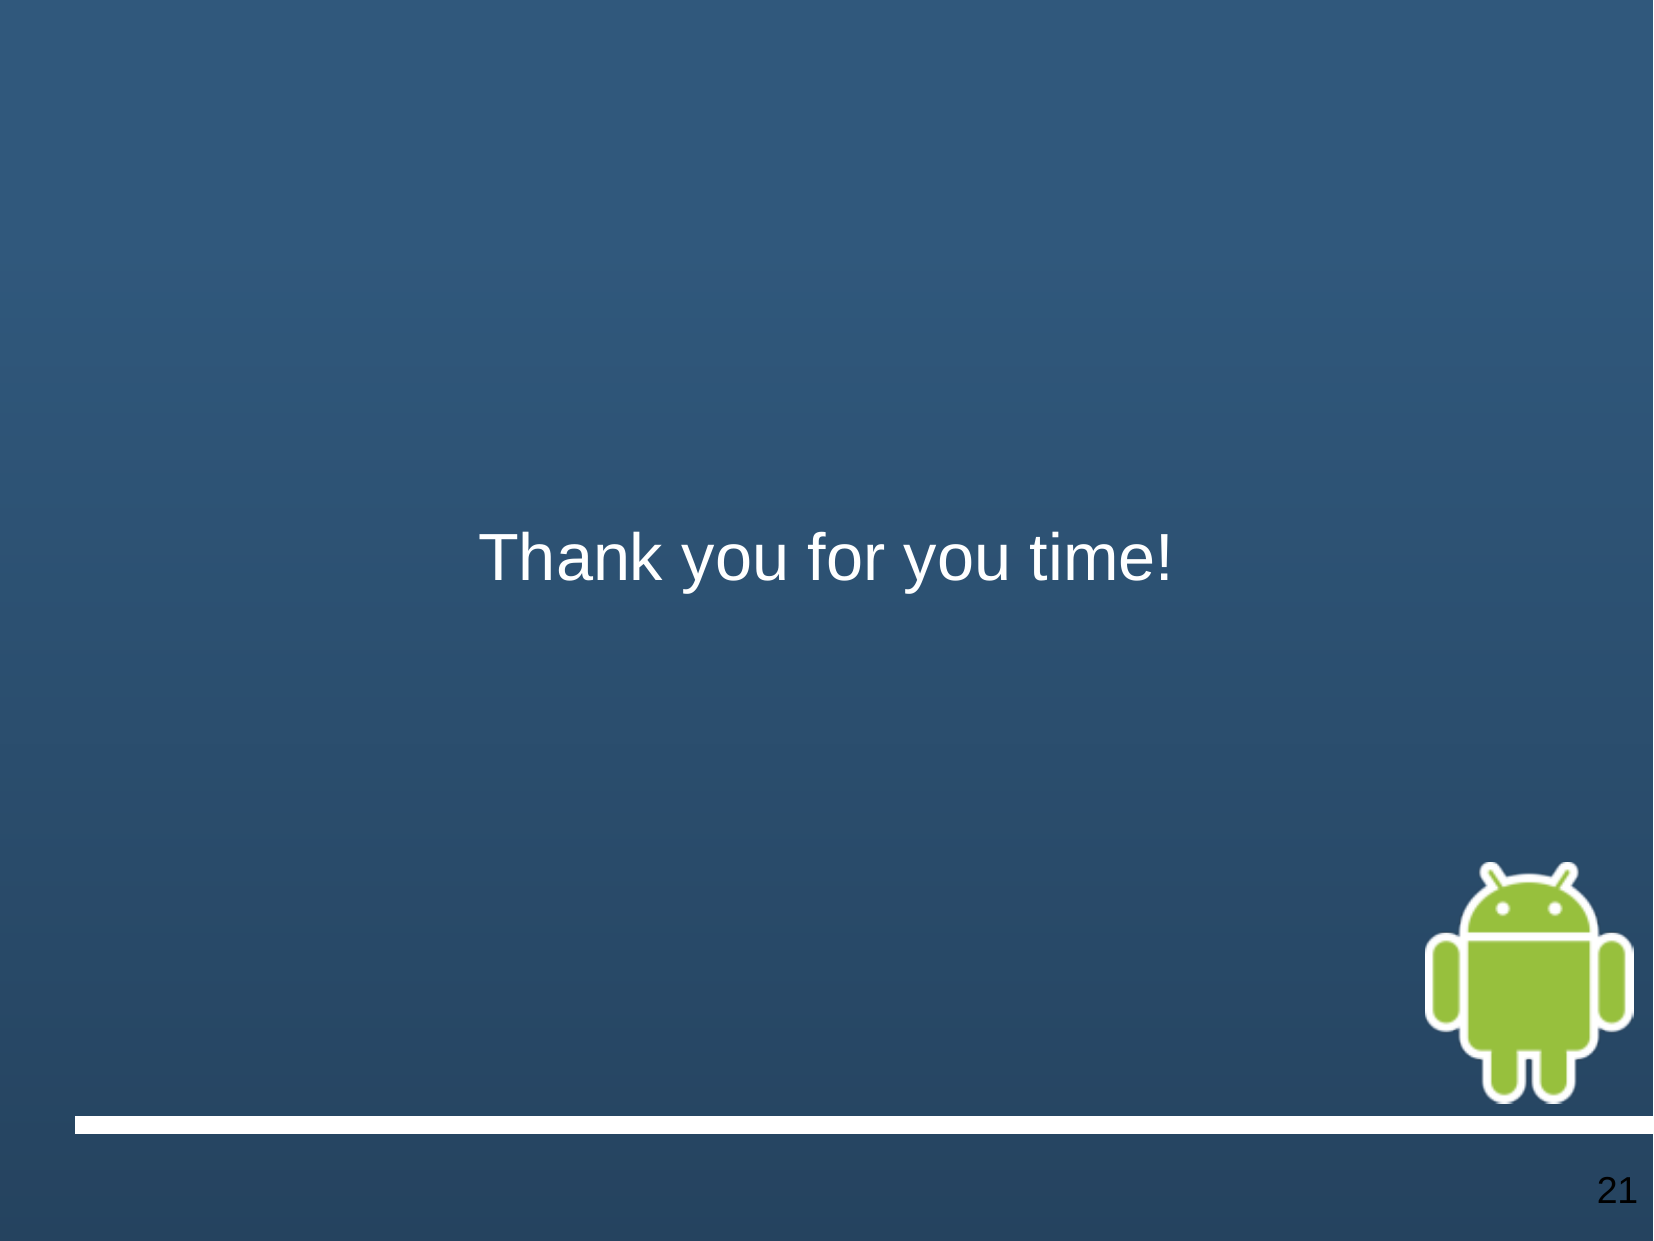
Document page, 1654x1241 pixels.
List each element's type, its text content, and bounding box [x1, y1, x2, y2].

subtitle Thank you for you time! [82, 290, 1571, 826]
picture [1425, 862, 1634, 1104]
